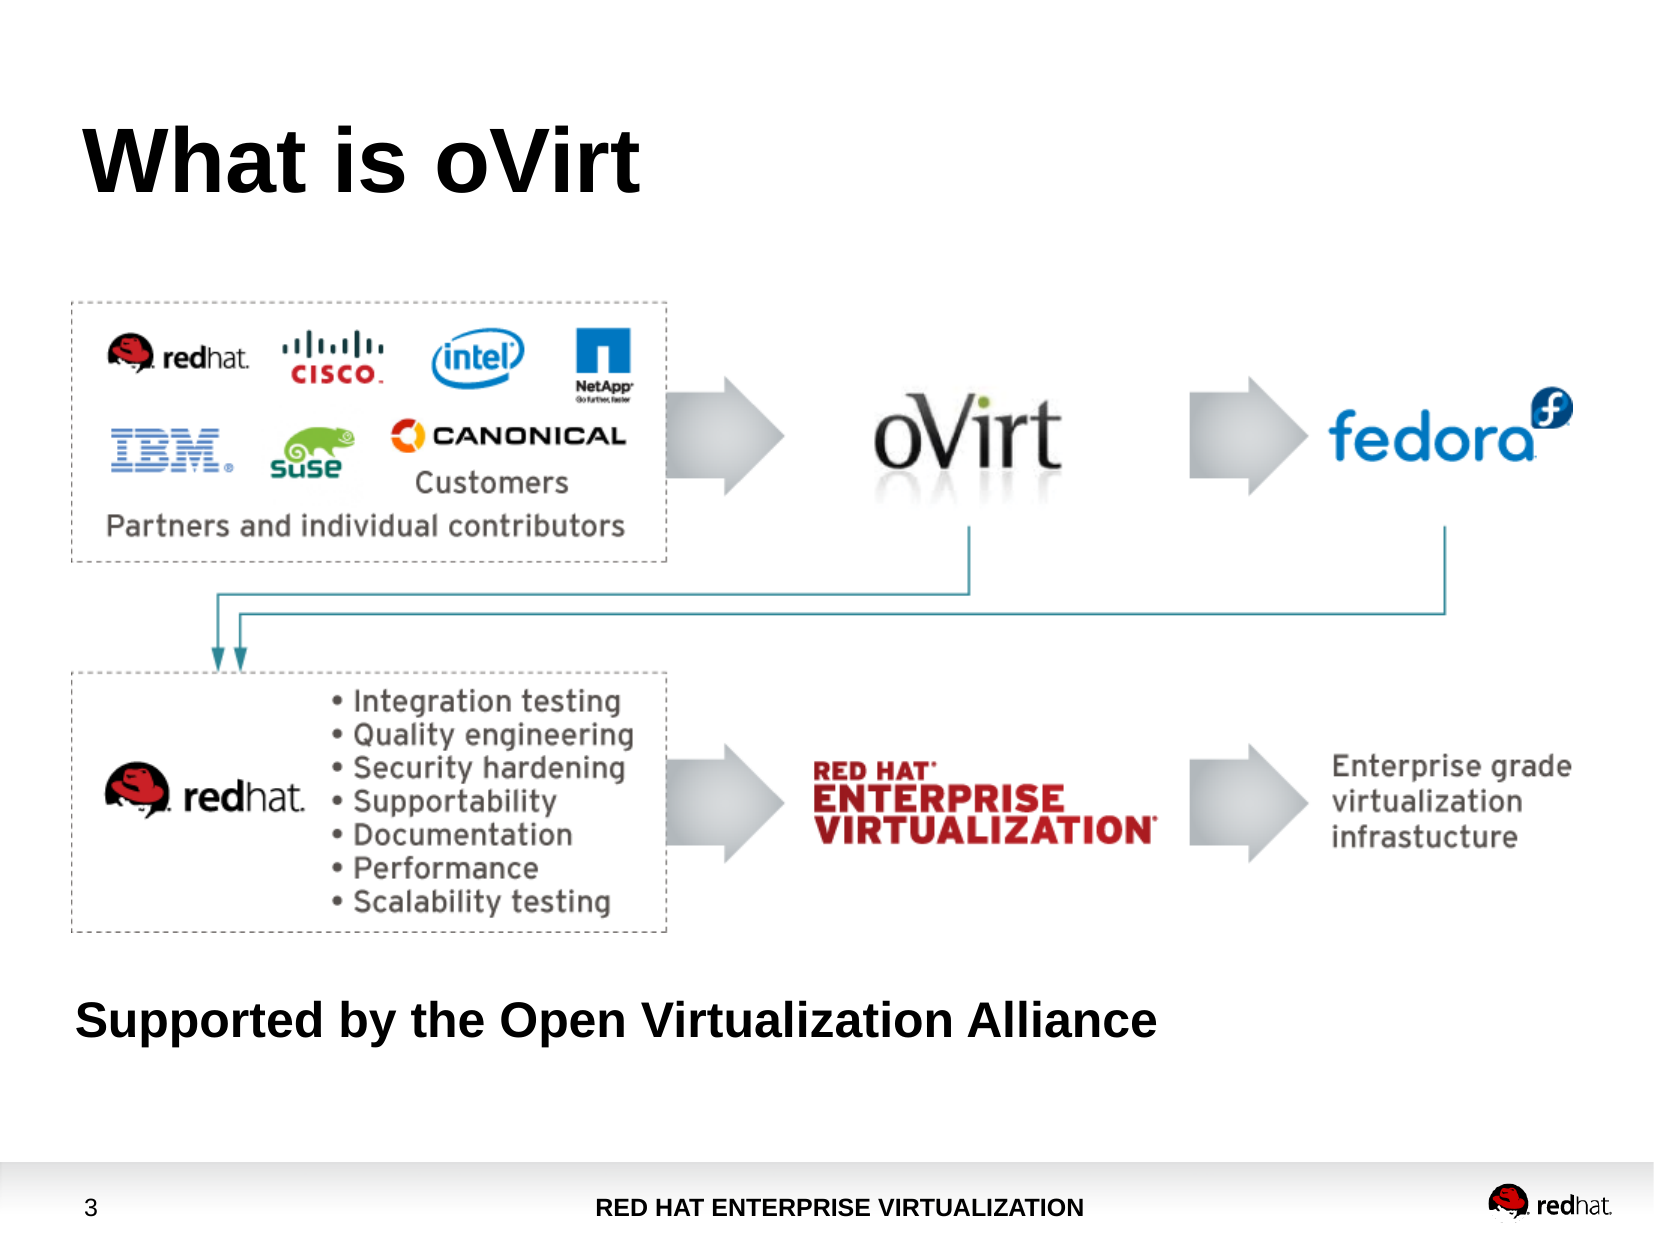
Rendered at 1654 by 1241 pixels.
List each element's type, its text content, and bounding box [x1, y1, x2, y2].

title What is oVirt [82, 67, 1572, 255]
picture [71, 298, 1573, 933]
picture [0, 1162, 1654, 1241]
list Supported by the Open Virtualization Alliance [74, 991, 1501, 1142]
